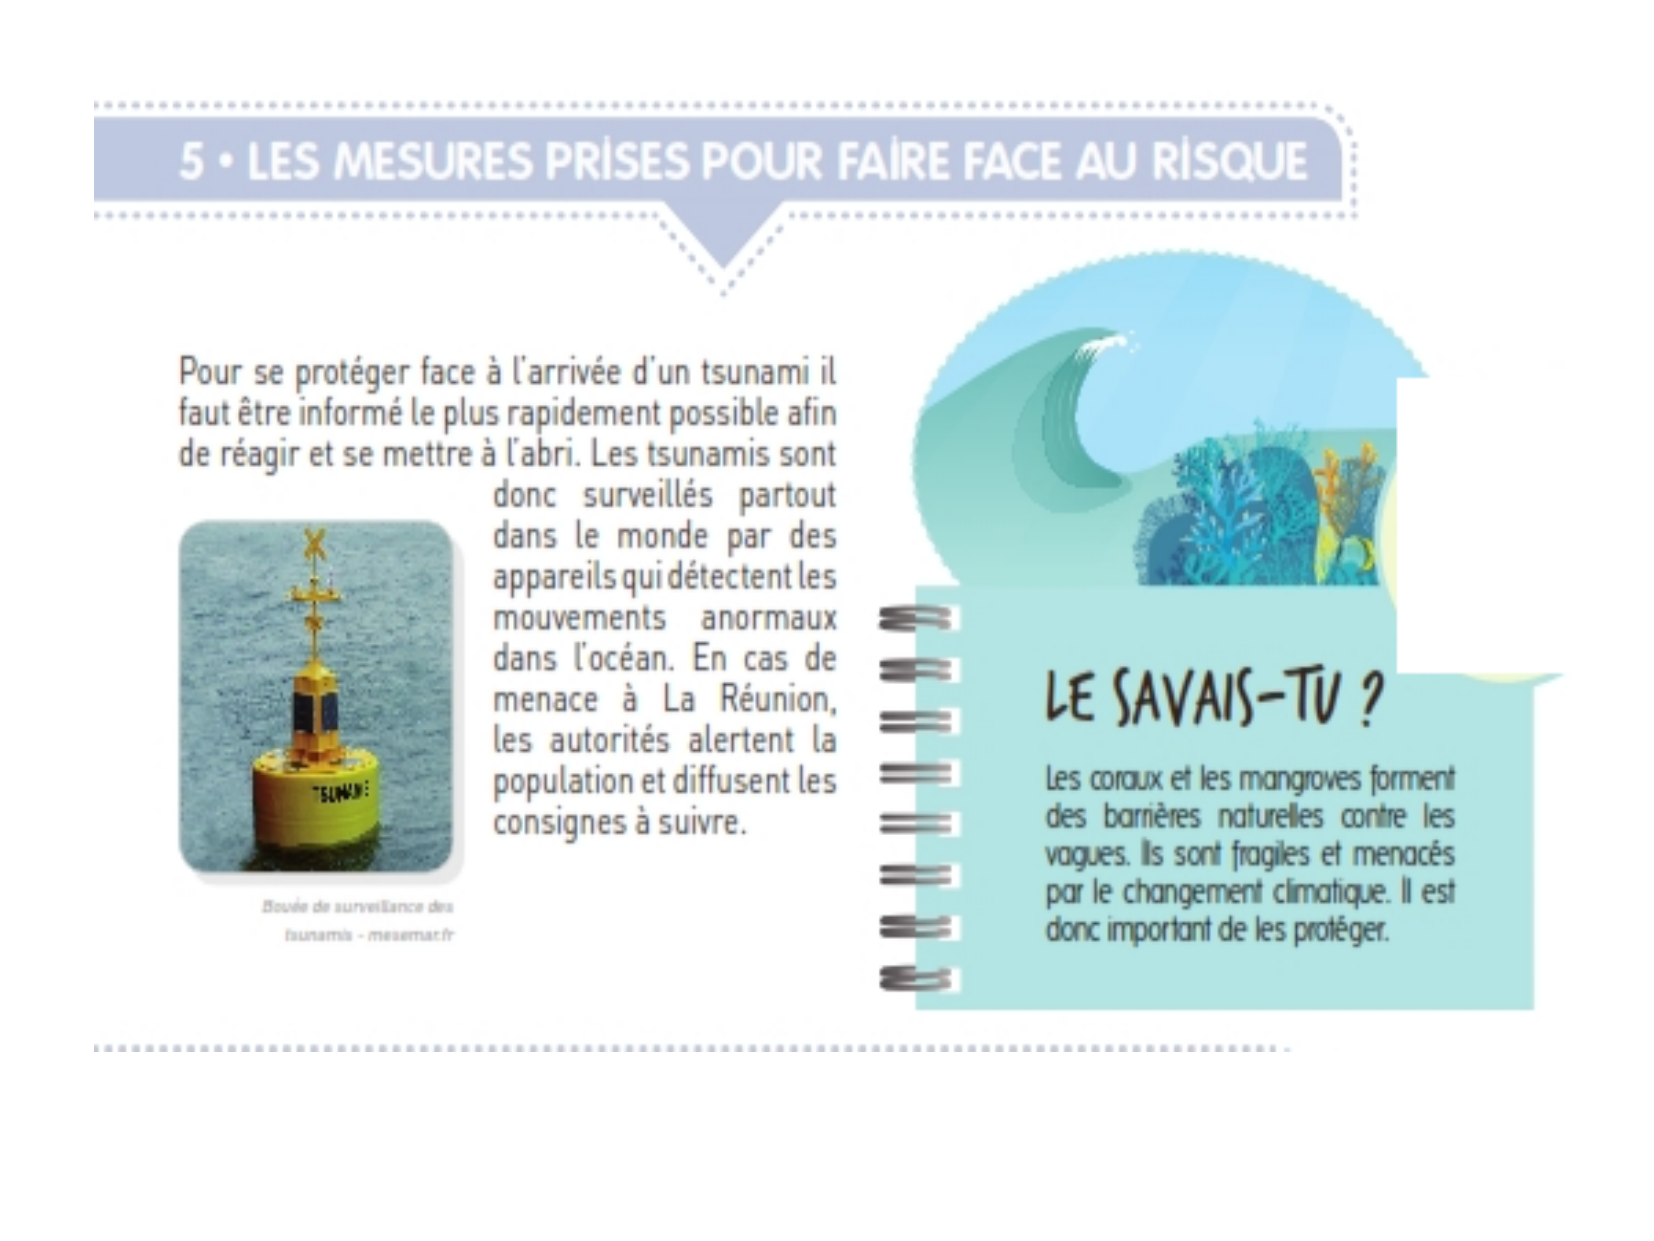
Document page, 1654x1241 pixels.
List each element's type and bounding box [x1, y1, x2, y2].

picture [94, 58, 1571, 1052]
